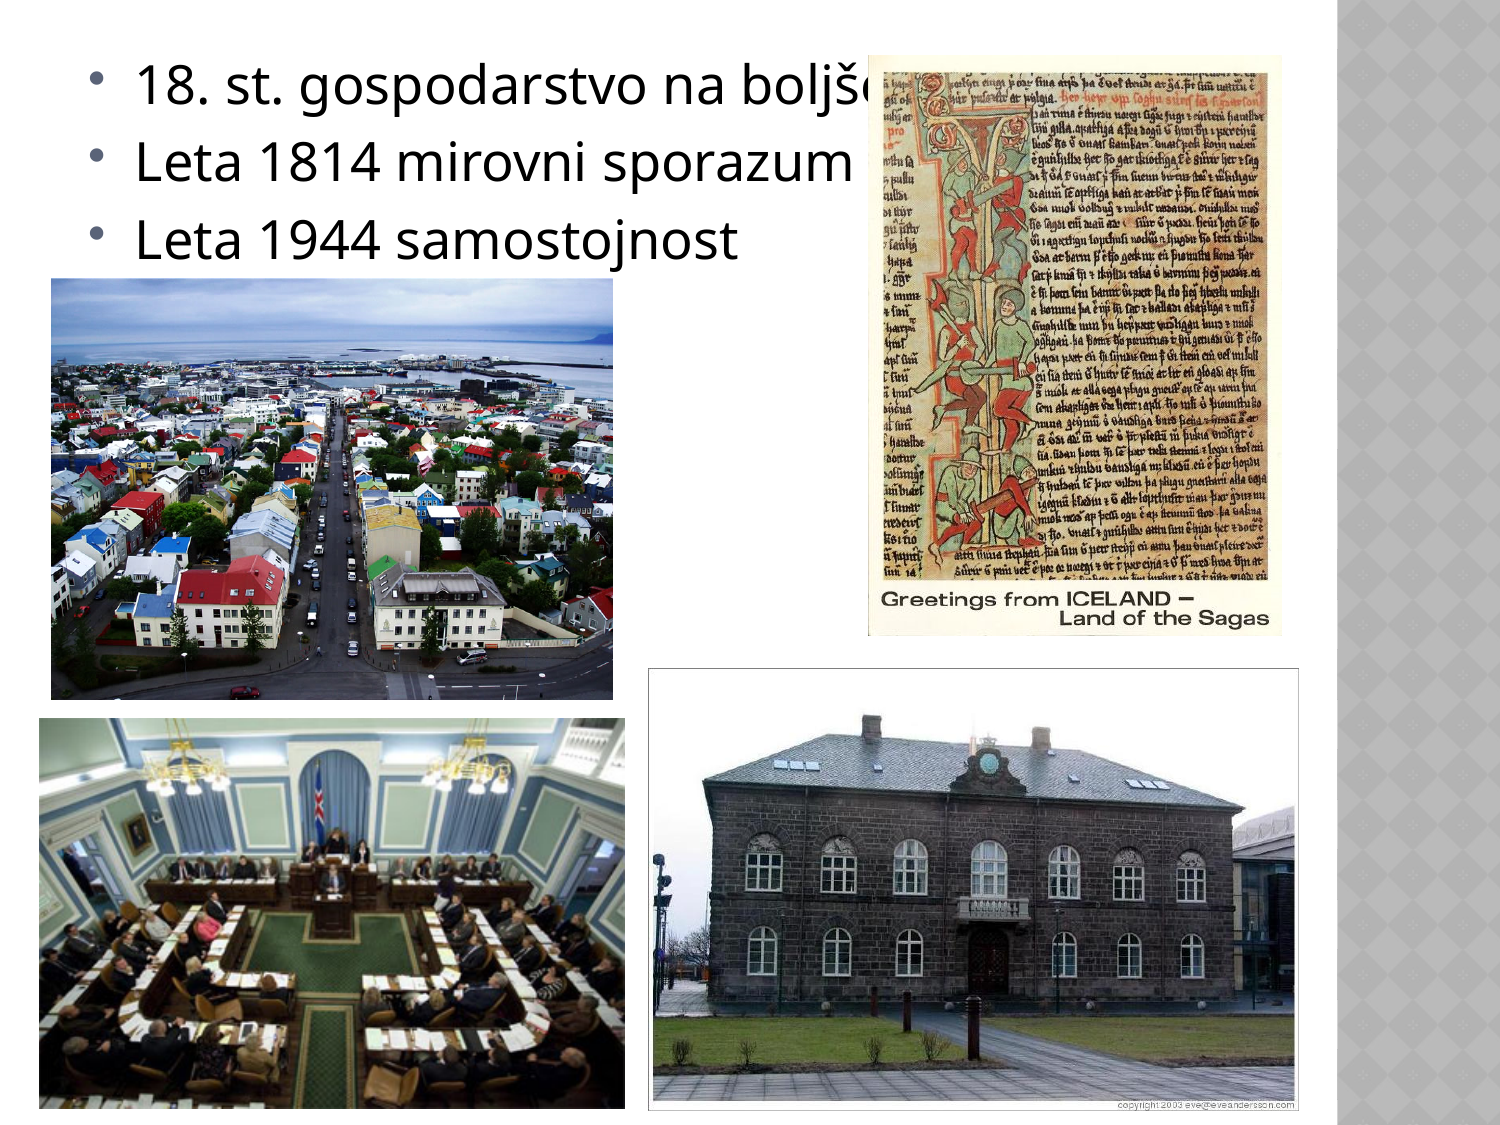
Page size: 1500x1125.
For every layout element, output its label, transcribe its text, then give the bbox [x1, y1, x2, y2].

list 18. st. gospodarstvo na boljše Leta 1814 mirovni sporazum Leta 1944 samostojnost [75, 42, 1425, 1024]
picture [39, 718, 625, 1110]
picture [648, 668, 1299, 1111]
picture [51, 278, 613, 700]
picture [868, 55, 1282, 636]
